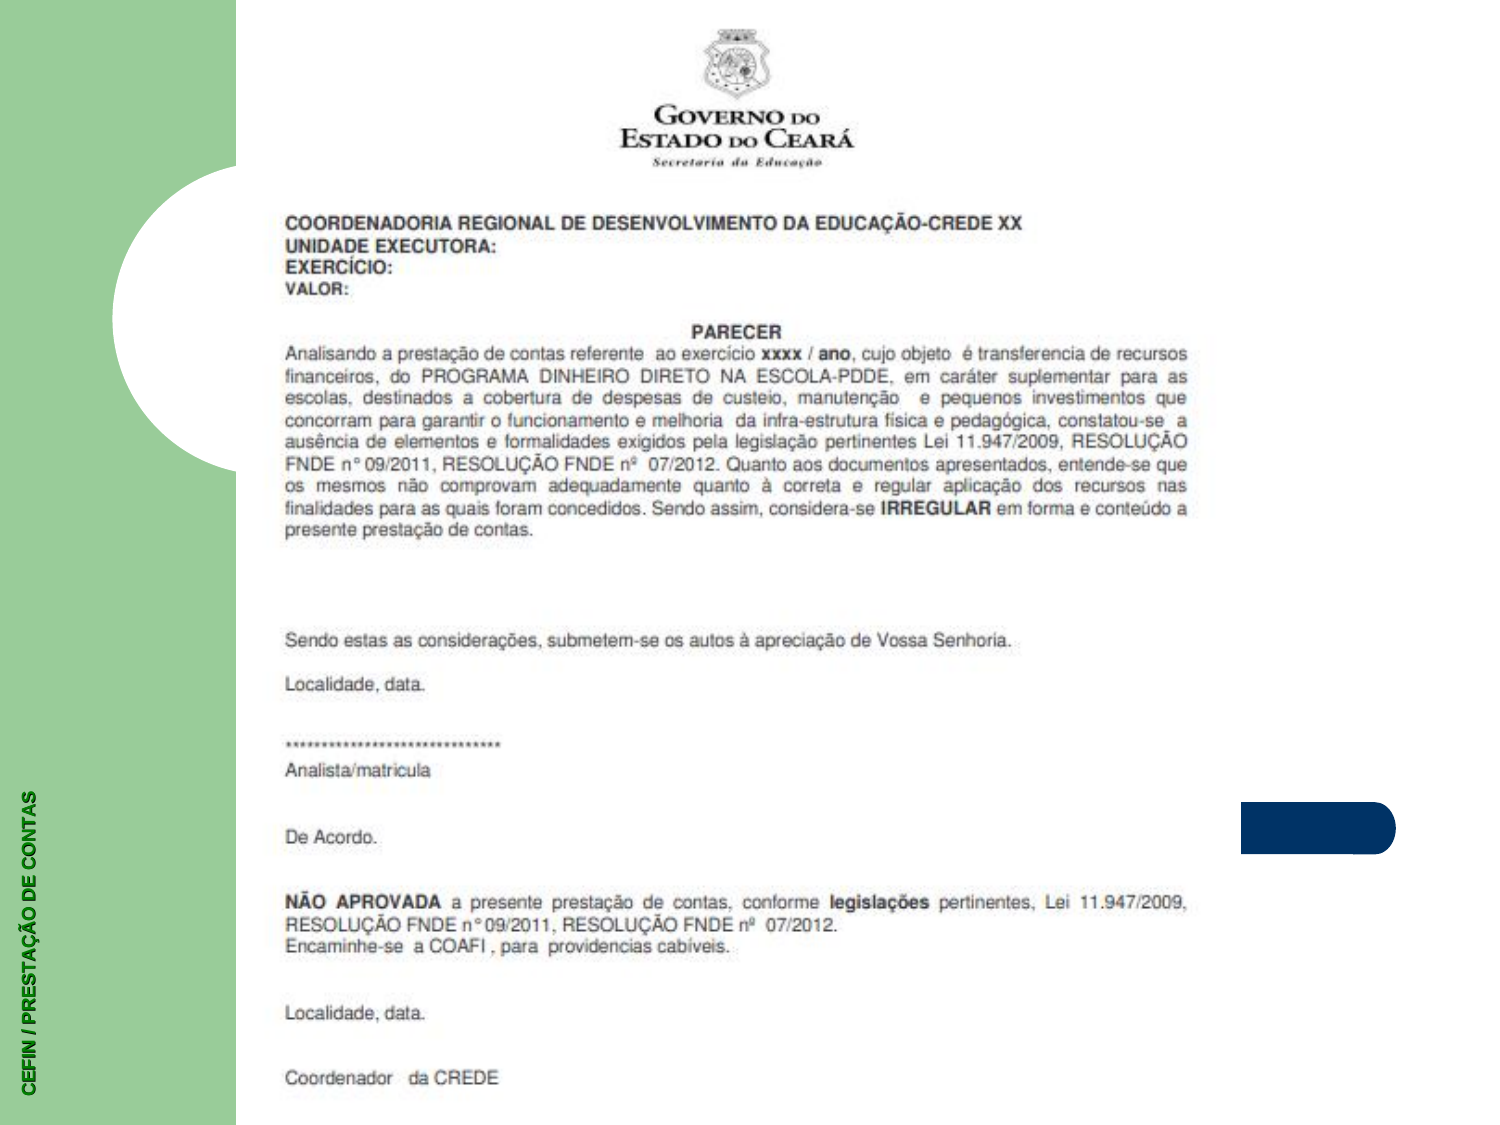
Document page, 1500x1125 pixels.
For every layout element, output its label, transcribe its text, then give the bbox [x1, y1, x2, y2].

picture [236, 0, 1241, 1125]
text_box CEFIN / PRESTAÇÃO DE CONTAS [6, 767, 60, 1125]
